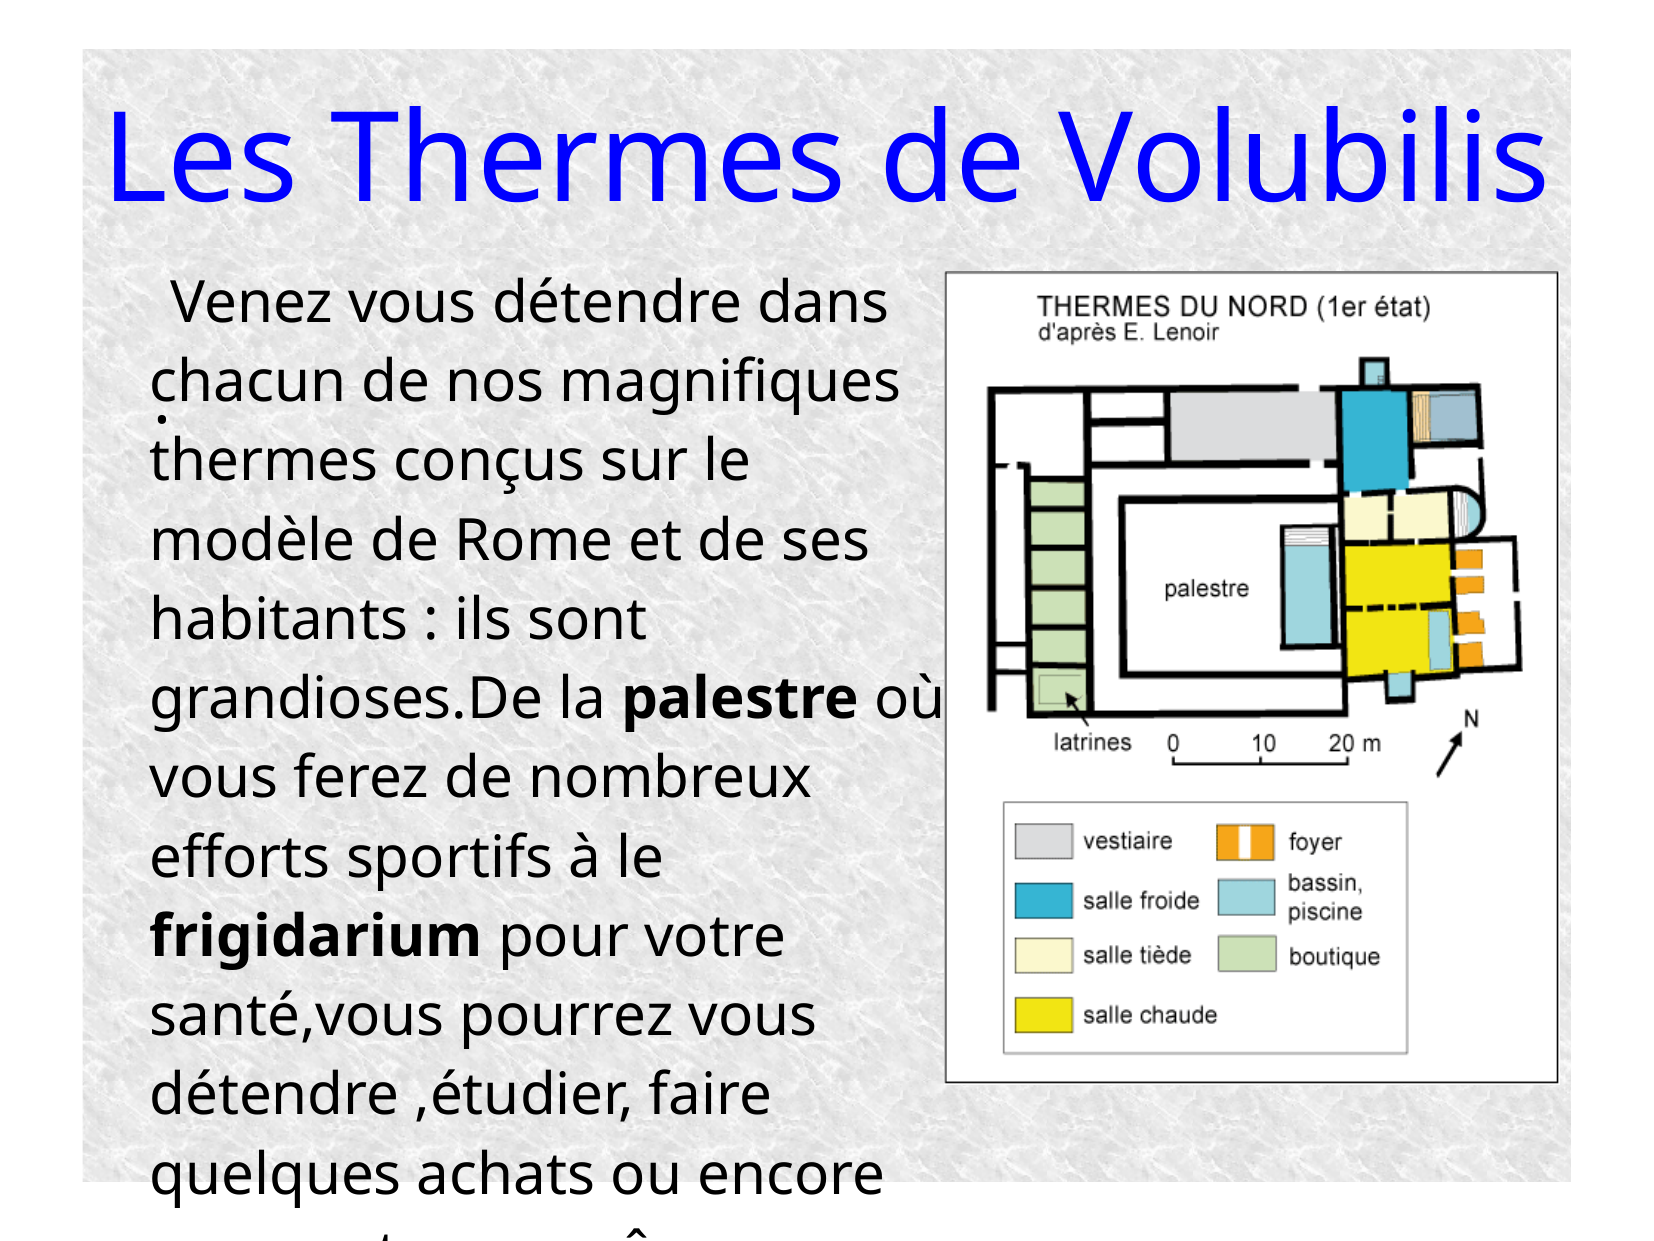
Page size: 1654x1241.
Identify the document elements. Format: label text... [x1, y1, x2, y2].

picture [944, 271, 1560, 1085]
table_header Venez vous détendre dans chacun de nos magnifiques thermes conçus sur le modèle de Rome et de ses habitants : ils sont grandioses.De la palestre où vous ferez de nombreux efforts sportifs à le frigidarium pour votre santé,vous pourrez vous détendre ,étudier, faire quelques achats ou encore vous restaurer grâce aux nombreux snacks,boutiques, bibliothèques etc... En resortant de nos thermes vous serez « Mens sana in corpore sano » [144, 254, 955, 1241]
title Les Thermes de Volubilis [82, 49, 1571, 248]
table_header [955, 254, 1654, 1241]
list . [82, 248, 1571, 1182]
